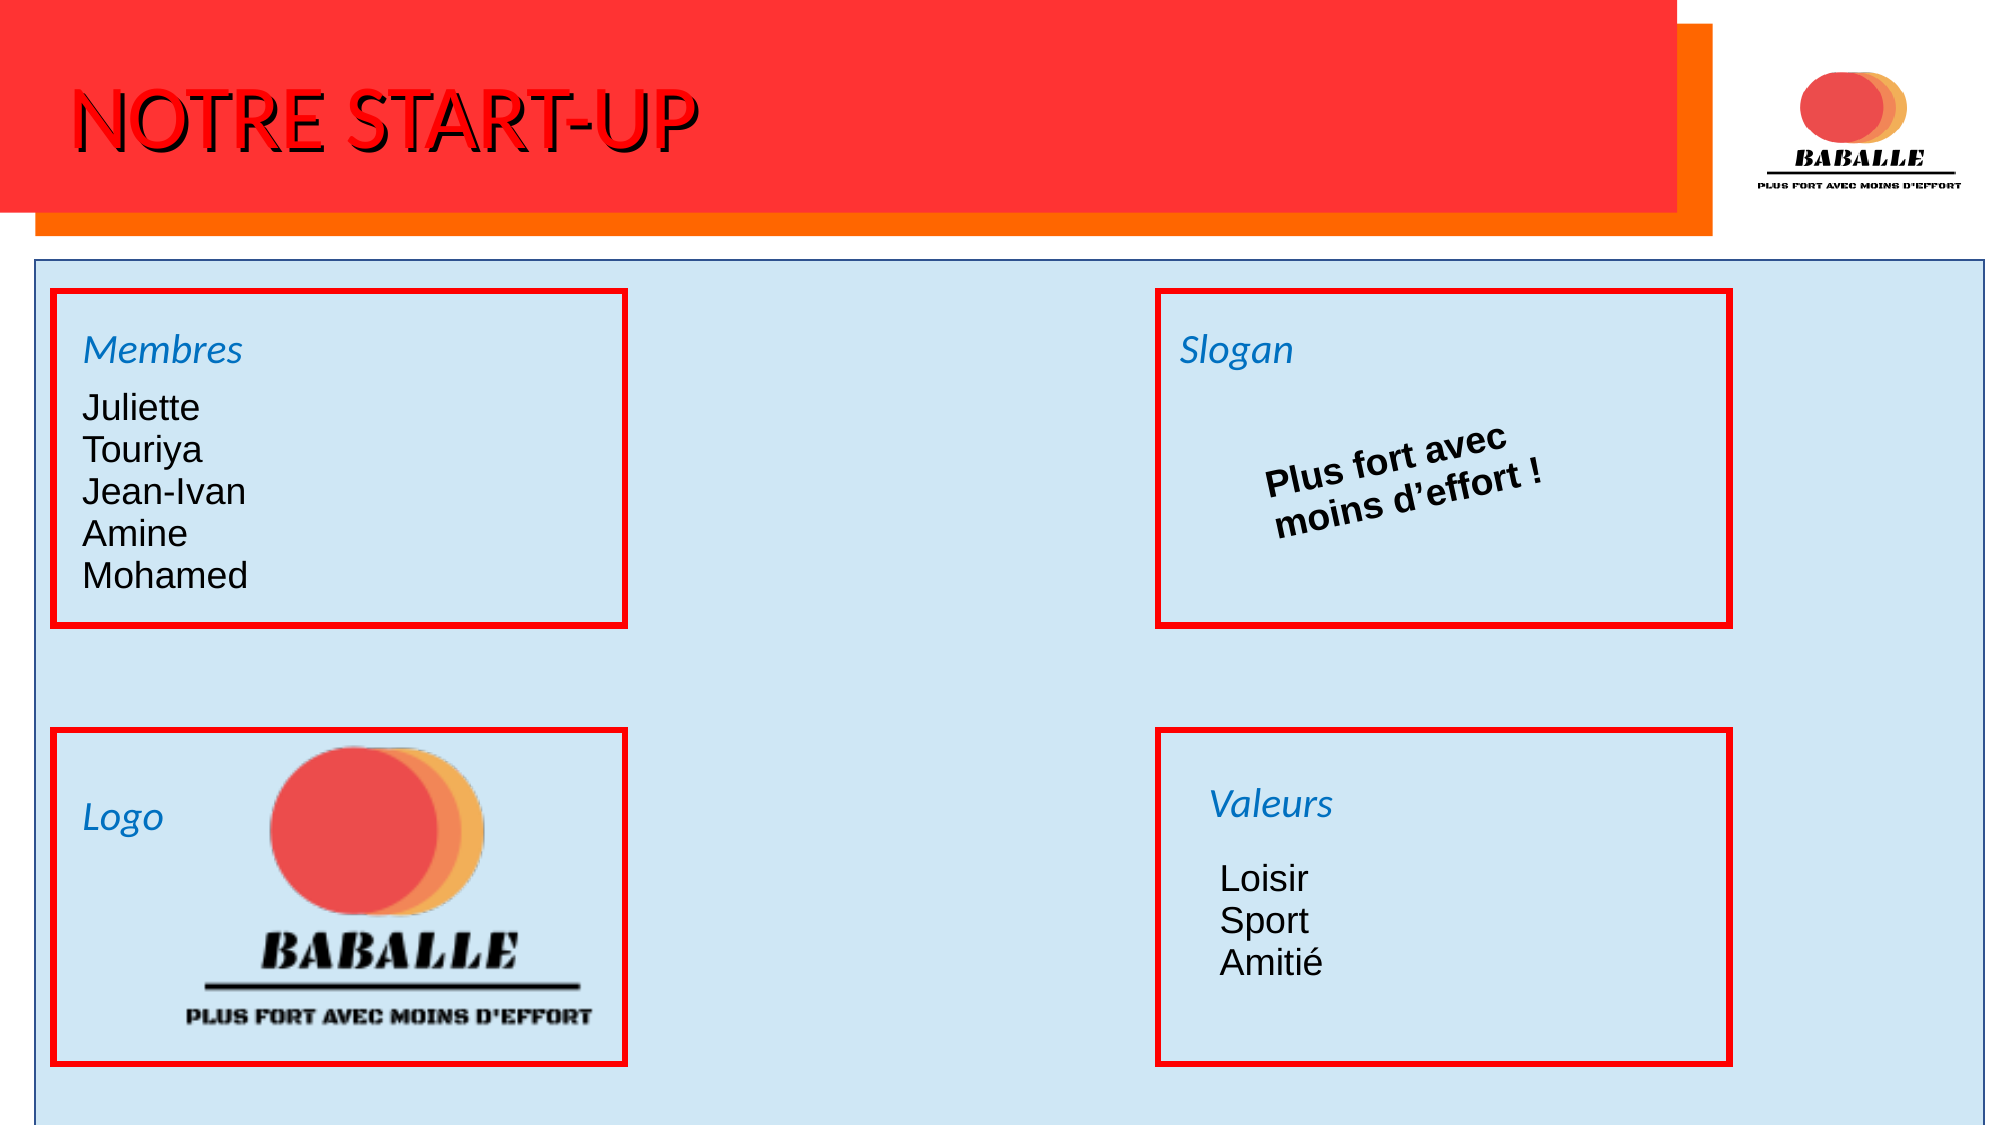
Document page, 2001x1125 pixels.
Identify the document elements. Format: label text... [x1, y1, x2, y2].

picture [165, 661, 615, 1111]
text_box Plus fort avec moins d’effort ! [1245, 391, 1590, 558]
text_box Loisir Sport Amitié [1204, 850, 1689, 1034]
text_box Valeurs [1193, 768, 1752, 835]
picture [1747, 35, 1973, 225]
text_box Logo [615, 780, 626, 847]
text_box Membres [67, 313, 626, 380]
text_box Logo [67, 780, 165, 847]
text_box Slogan [1164, 313, 1723, 380]
text_box Juliette Touriya Jean-Ivan Amine Mohamed [67, 379, 579, 605]
text_box NOTRE START-UP [53, 49, 728, 176]
